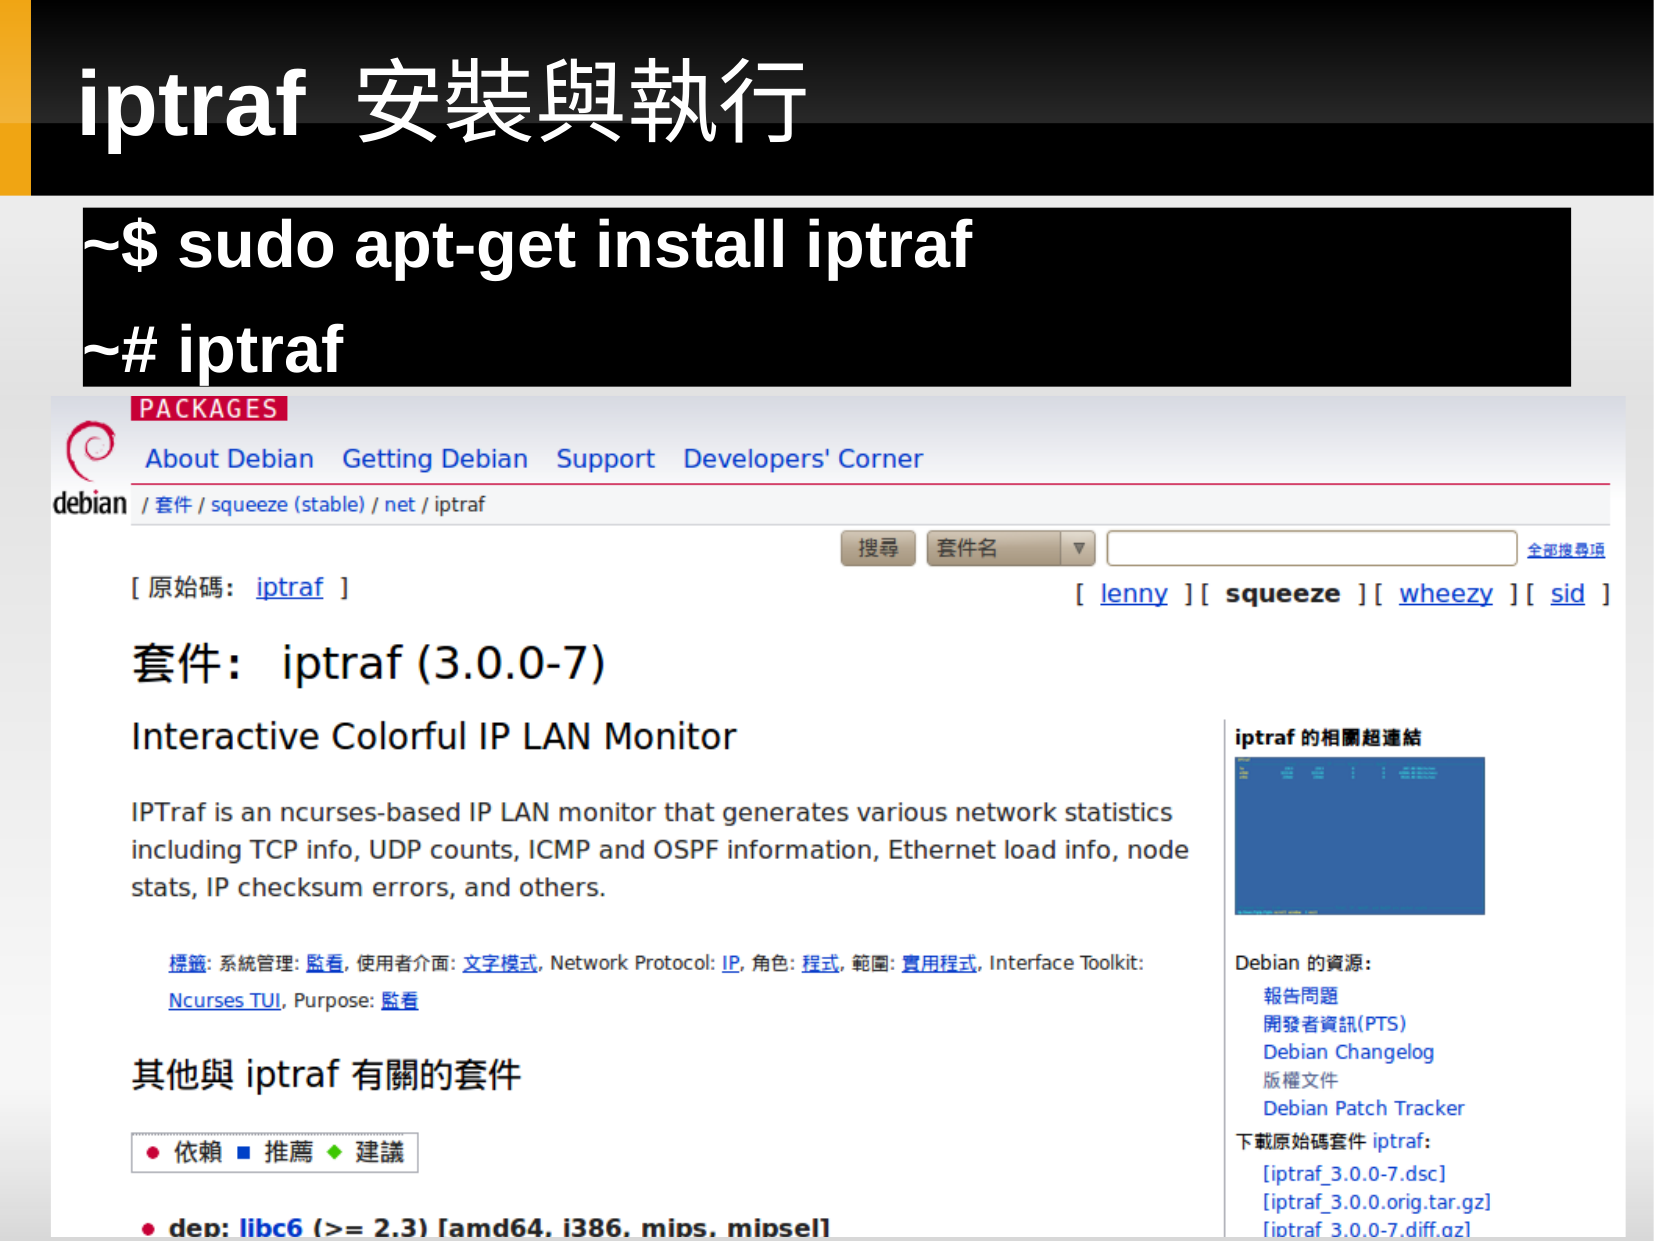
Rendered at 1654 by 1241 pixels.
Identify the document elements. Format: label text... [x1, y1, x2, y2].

title iptraf 安裝與執行 [76, 0, 1565, 208]
list ~$ sudo apt-get install iptraf ~# iptraf [82, 207, 1572, 387]
picture [0, 0, 1654, 1241]
